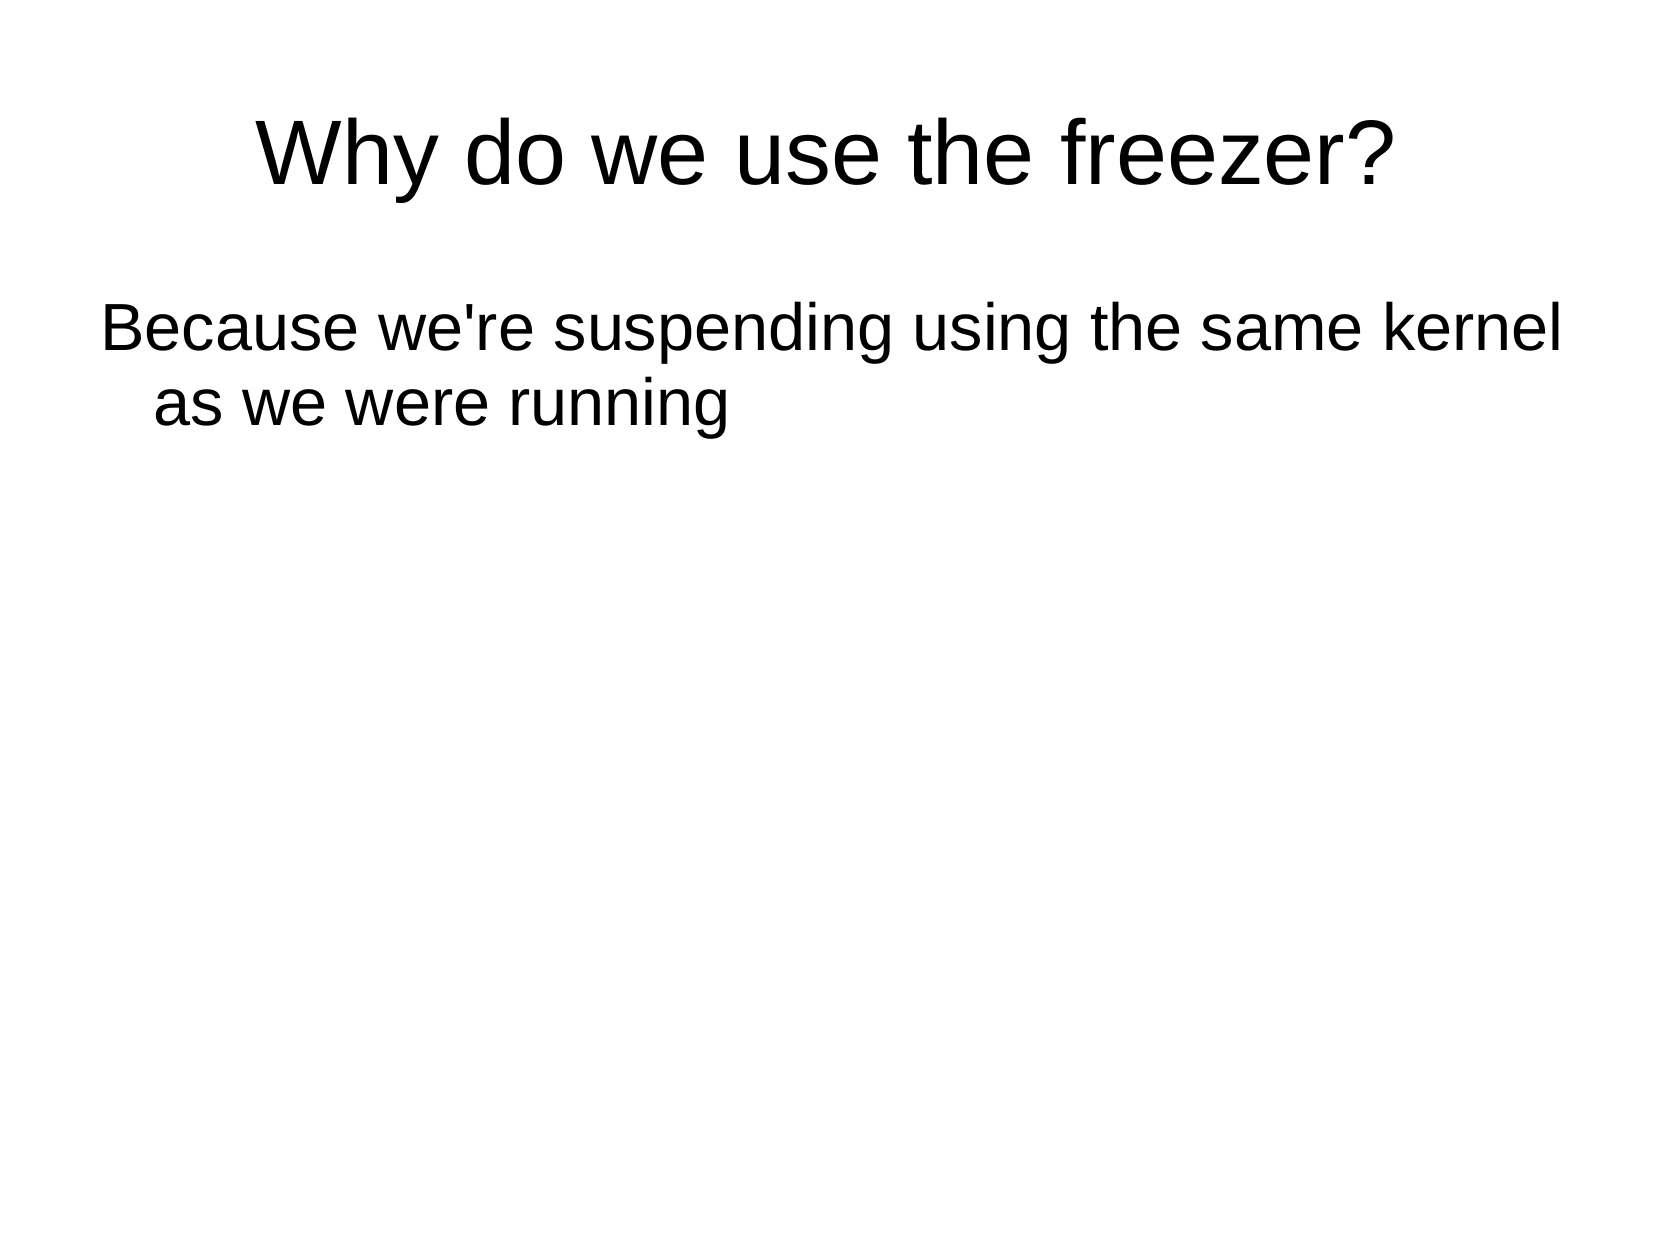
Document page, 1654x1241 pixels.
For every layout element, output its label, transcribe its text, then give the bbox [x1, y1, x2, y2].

list Because we're suspending using the same kernel as we were running [82, 290, 1571, 1094]
title Why do we use the freezer? [82, 56, 1571, 250]
